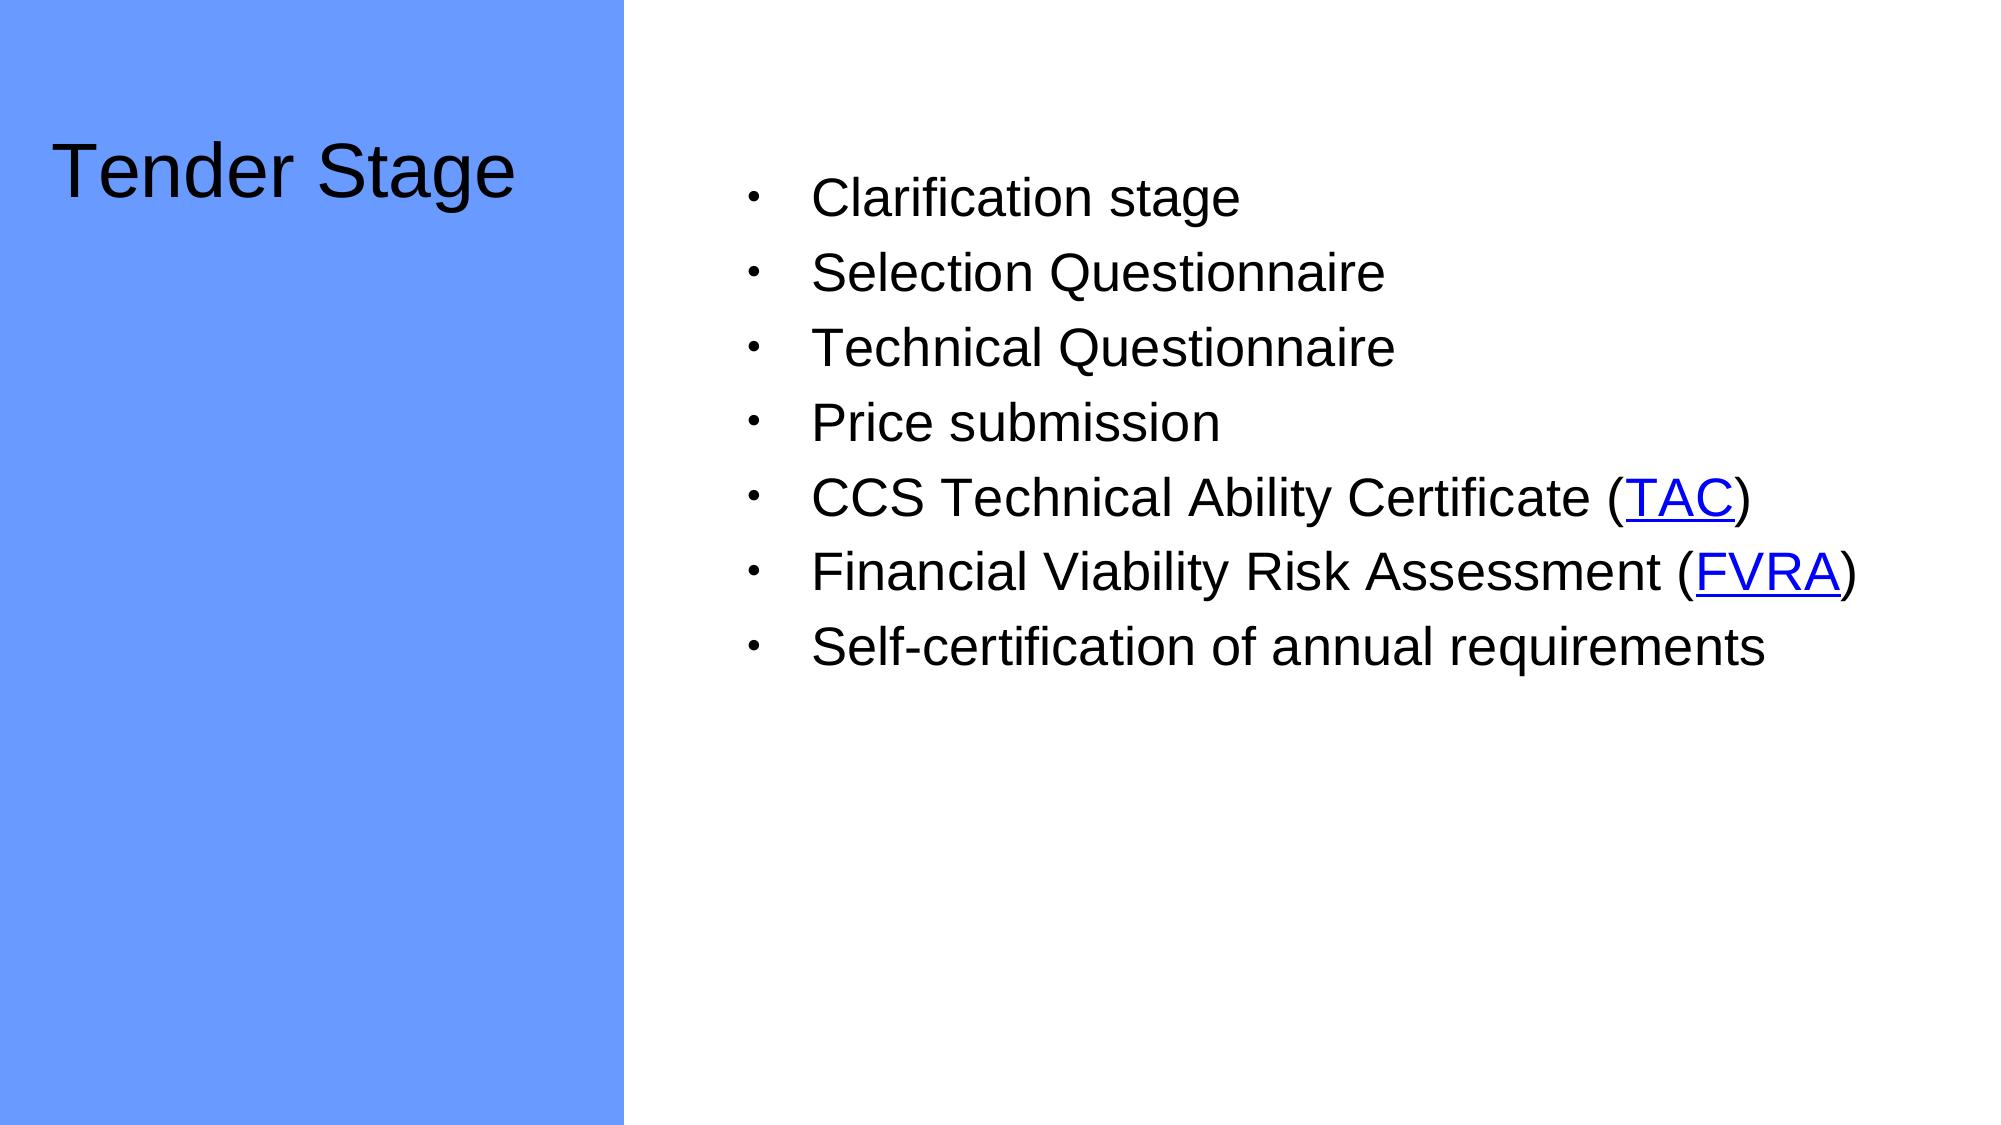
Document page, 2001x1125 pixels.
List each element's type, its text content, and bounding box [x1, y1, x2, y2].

text_box Clarification stage Selection Questionnaire Technical Questionnaire Price submission CCS Technical Ability Certificate (TAC) Financial Viability Risk Assessment (FVRA) Self-certification of annual requirements [705, 132, 2000, 968]
text_box Tender Stage [31, 100, 560, 240]
